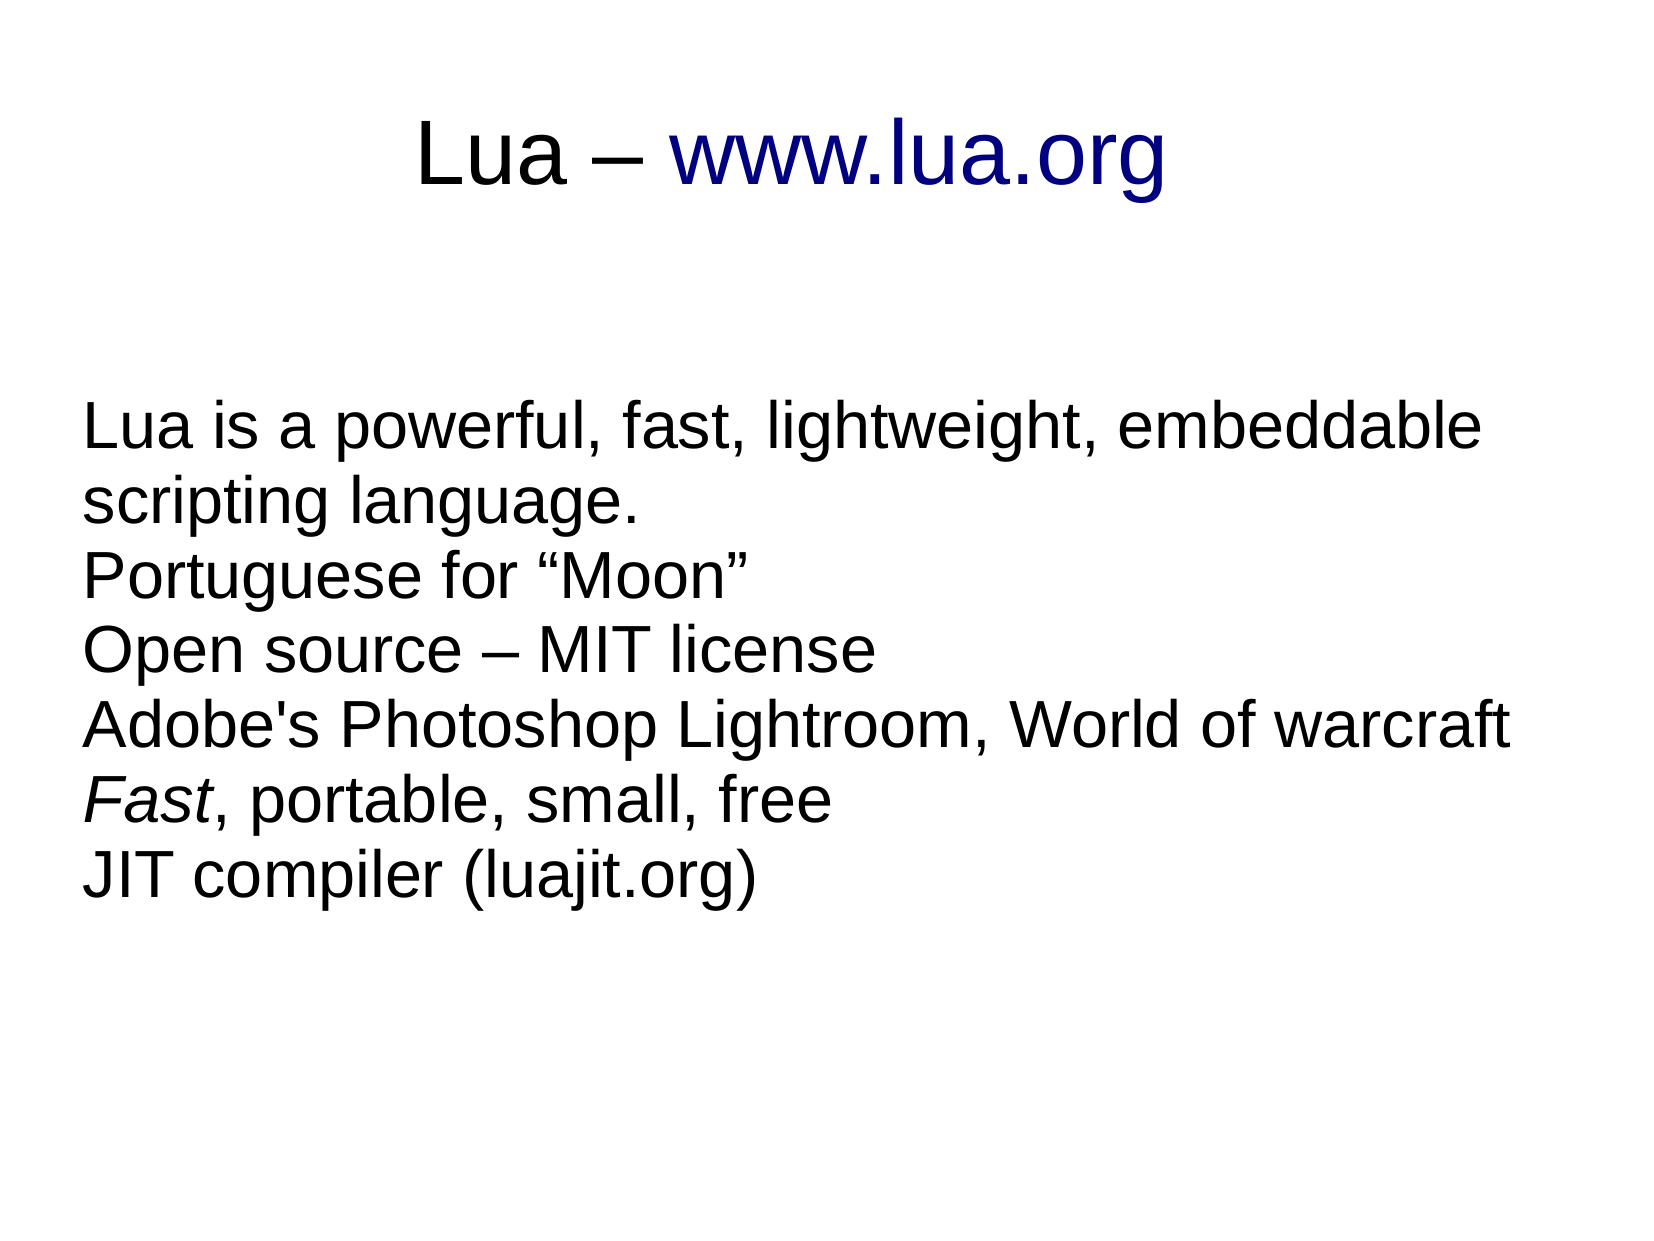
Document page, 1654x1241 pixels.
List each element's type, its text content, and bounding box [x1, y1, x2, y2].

subtitle Lua is a powerful, fast, lightweight, embeddable scripting language. Portuguese for “Moon” Open source – MIT license Adobe's Photoshop Lightroom, World of warcraft Fast, portable, small, free JIT compiler (luajit.org) [82, 290, 1538, 1010]
title Lua – www.lua.org [82, 49, 1571, 257]
